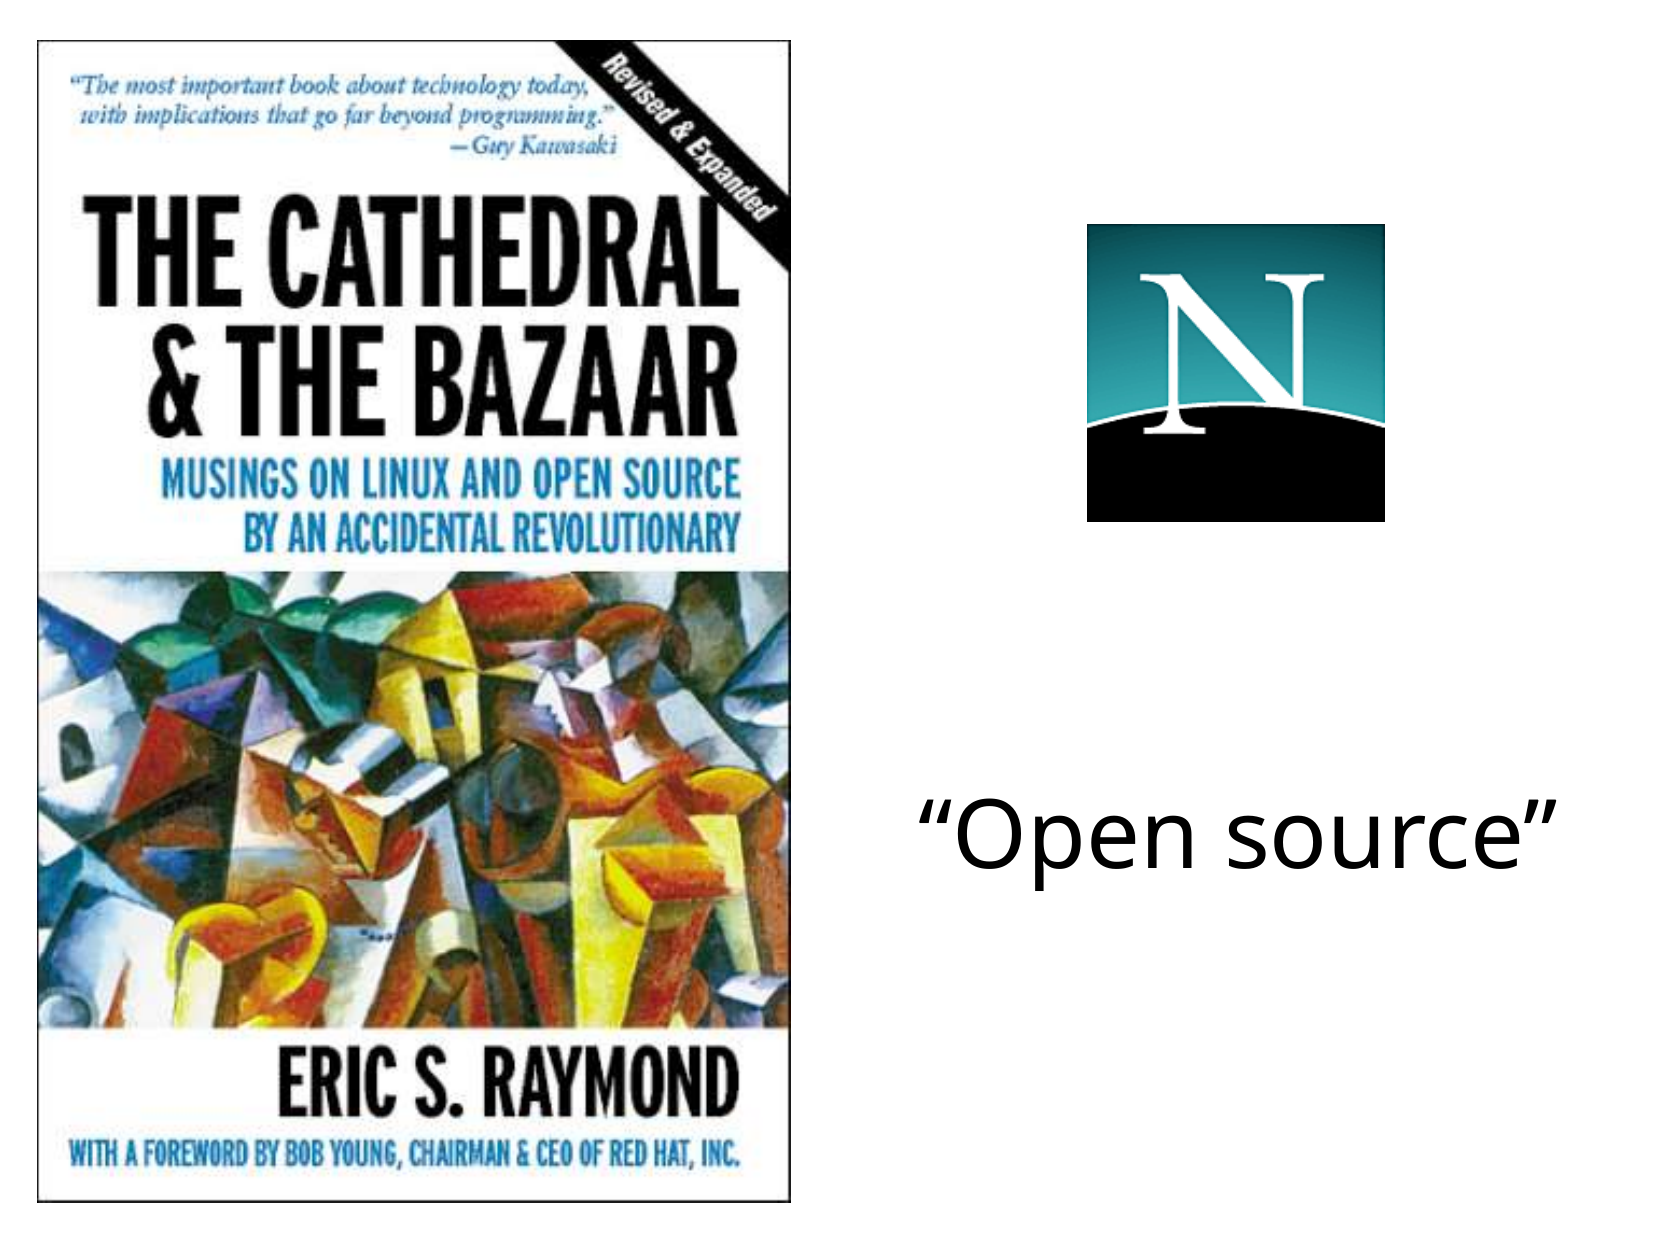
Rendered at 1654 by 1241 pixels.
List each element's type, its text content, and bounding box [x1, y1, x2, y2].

picture [1087, 224, 1385, 522]
picture [37, 40, 791, 1203]
text_box “Open source” [903, 759, 1654, 901]
